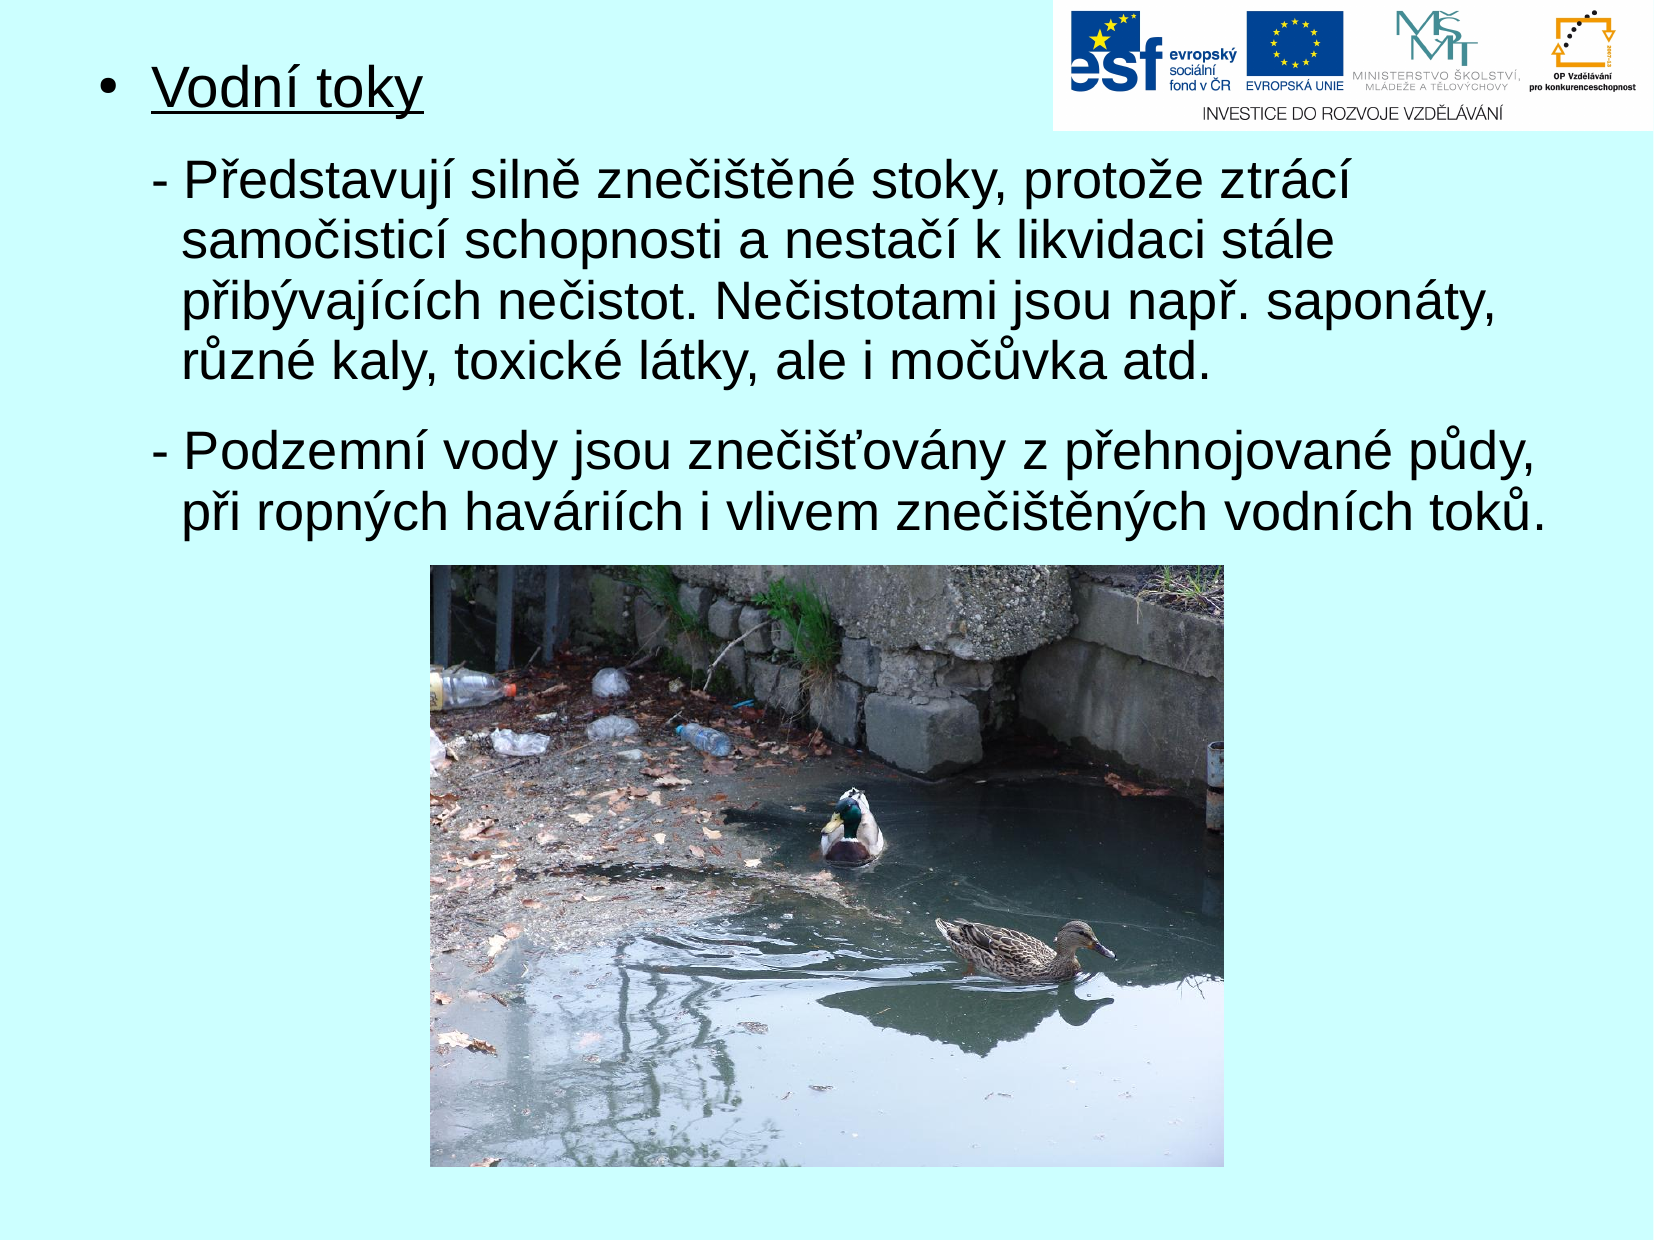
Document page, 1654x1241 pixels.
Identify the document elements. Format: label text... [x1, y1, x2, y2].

picture [1053, 0, 1654, 131]
picture [430, 565, 1224, 1167]
list Vodní toky - Představují silně znečištěné stoky, protože ztrácí samočisticí schopnosti a nestačí k likvidaci stále přibývajících nečistot. Nečistotami jsou např. saponáty, různé kaly, toxické látky, ale i močůvka atd. - Podzemní vody jsou znečišťovány z přehnojované půdy, při ropných haváriích i vlivem znečištěných vodních toků. [80, 54, 1569, 874]
